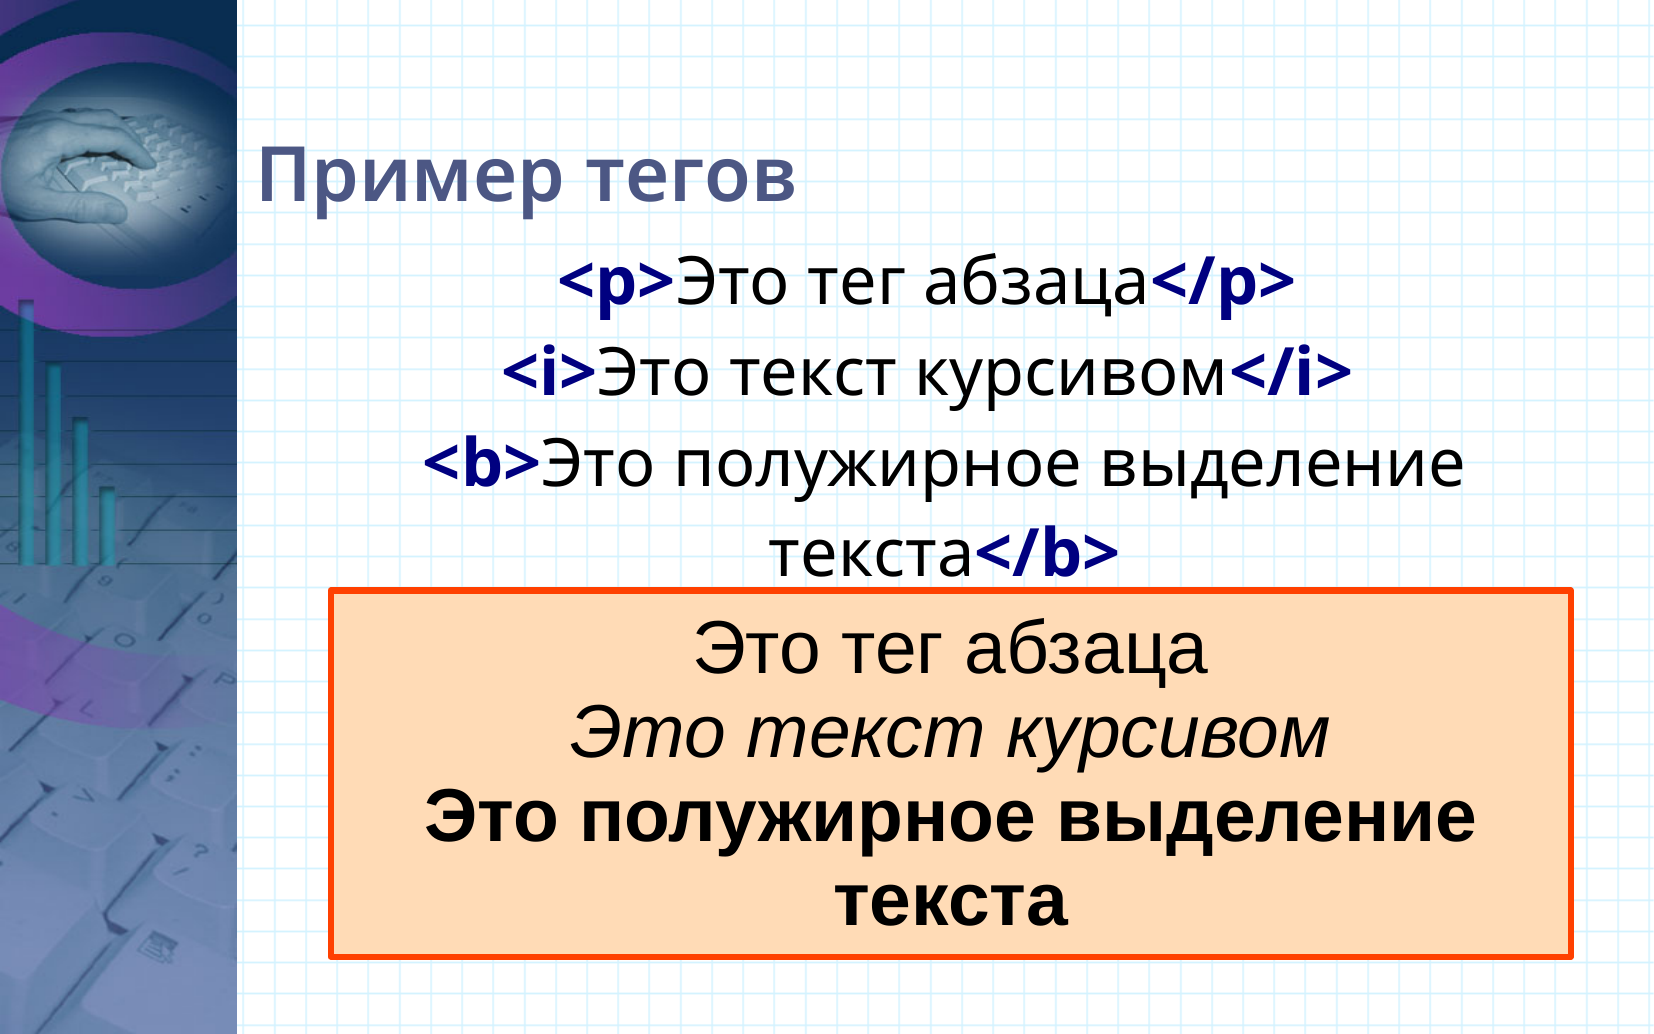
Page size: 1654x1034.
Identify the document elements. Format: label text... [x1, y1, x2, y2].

subtitle <p>Это тег абзаца</p> <i>Это текст курсивом</i> <b>Это полужирное выделение текста</b> [206, 251, 1648, 579]
title Пример тегов [254, 85, 1640, 251]
text_box Это тег абзаца Это текст курсивом Это полужирное выделение текста [330, 590, 1571, 957]
picture [0, 0, 1654, 1034]
